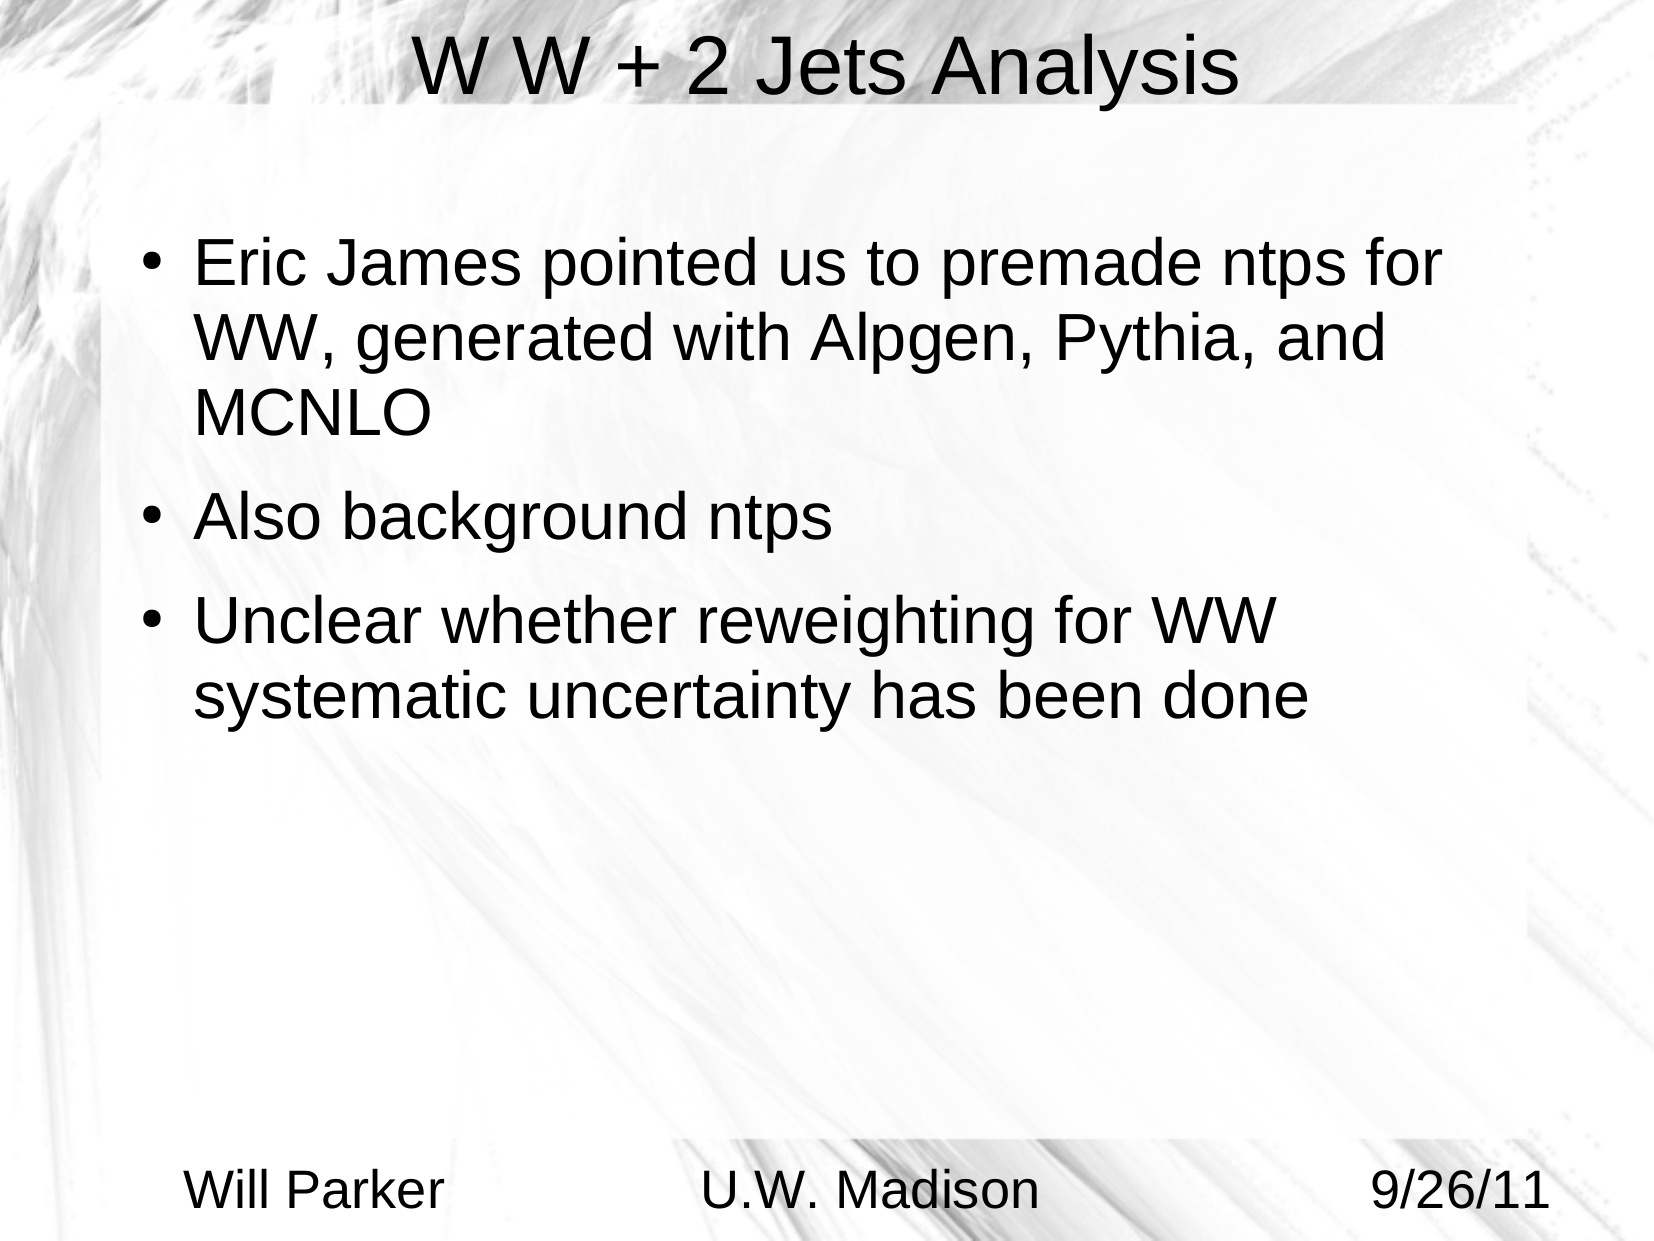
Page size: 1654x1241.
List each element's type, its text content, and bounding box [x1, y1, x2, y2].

picture [0, 151, 1654, 1241]
title W W + 2 Jets Analysis [0, 0, 1654, 151]
list Eric James pointed us to premade ntps for WW, generated with Alpgen, Pythia, and MCNLO Also background ntps Unclear whether reweighting for WW systematic uncertainty has been done [122, 225, 1576, 901]
list Will Parker U.W. Madison 9/26/11 [112, 1159, 1566, 1241]
